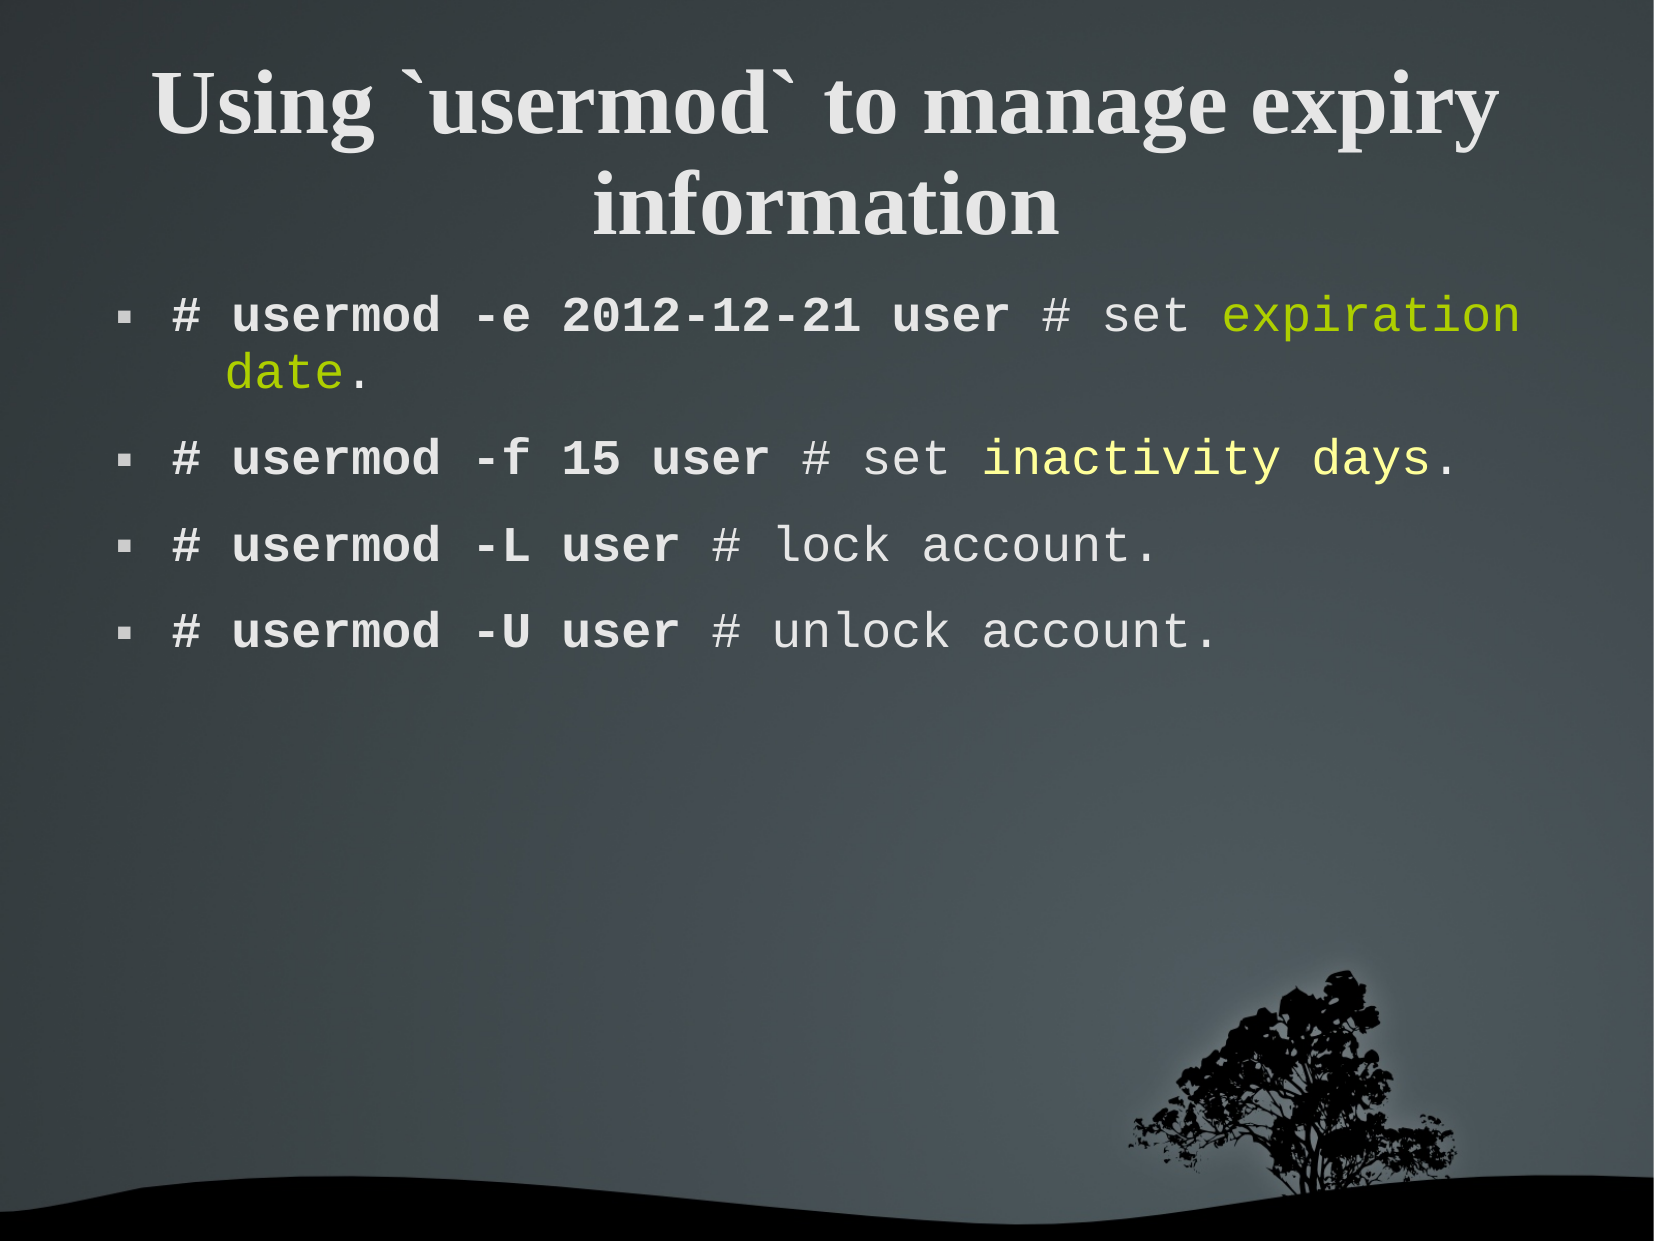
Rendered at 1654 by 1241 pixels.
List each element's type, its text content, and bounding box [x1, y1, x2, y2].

list # usermod -e 2012-12-21 user # set expiration date. # usermod -f 15 user # set inactivity days. # usermod -L user # lock account. # usermod -U user # unlock account. [82, 290, 1571, 1109]
picture [0, 0, 1654, 1241]
title Using `usermod` to manage expiry information [82, 33, 1571, 273]
